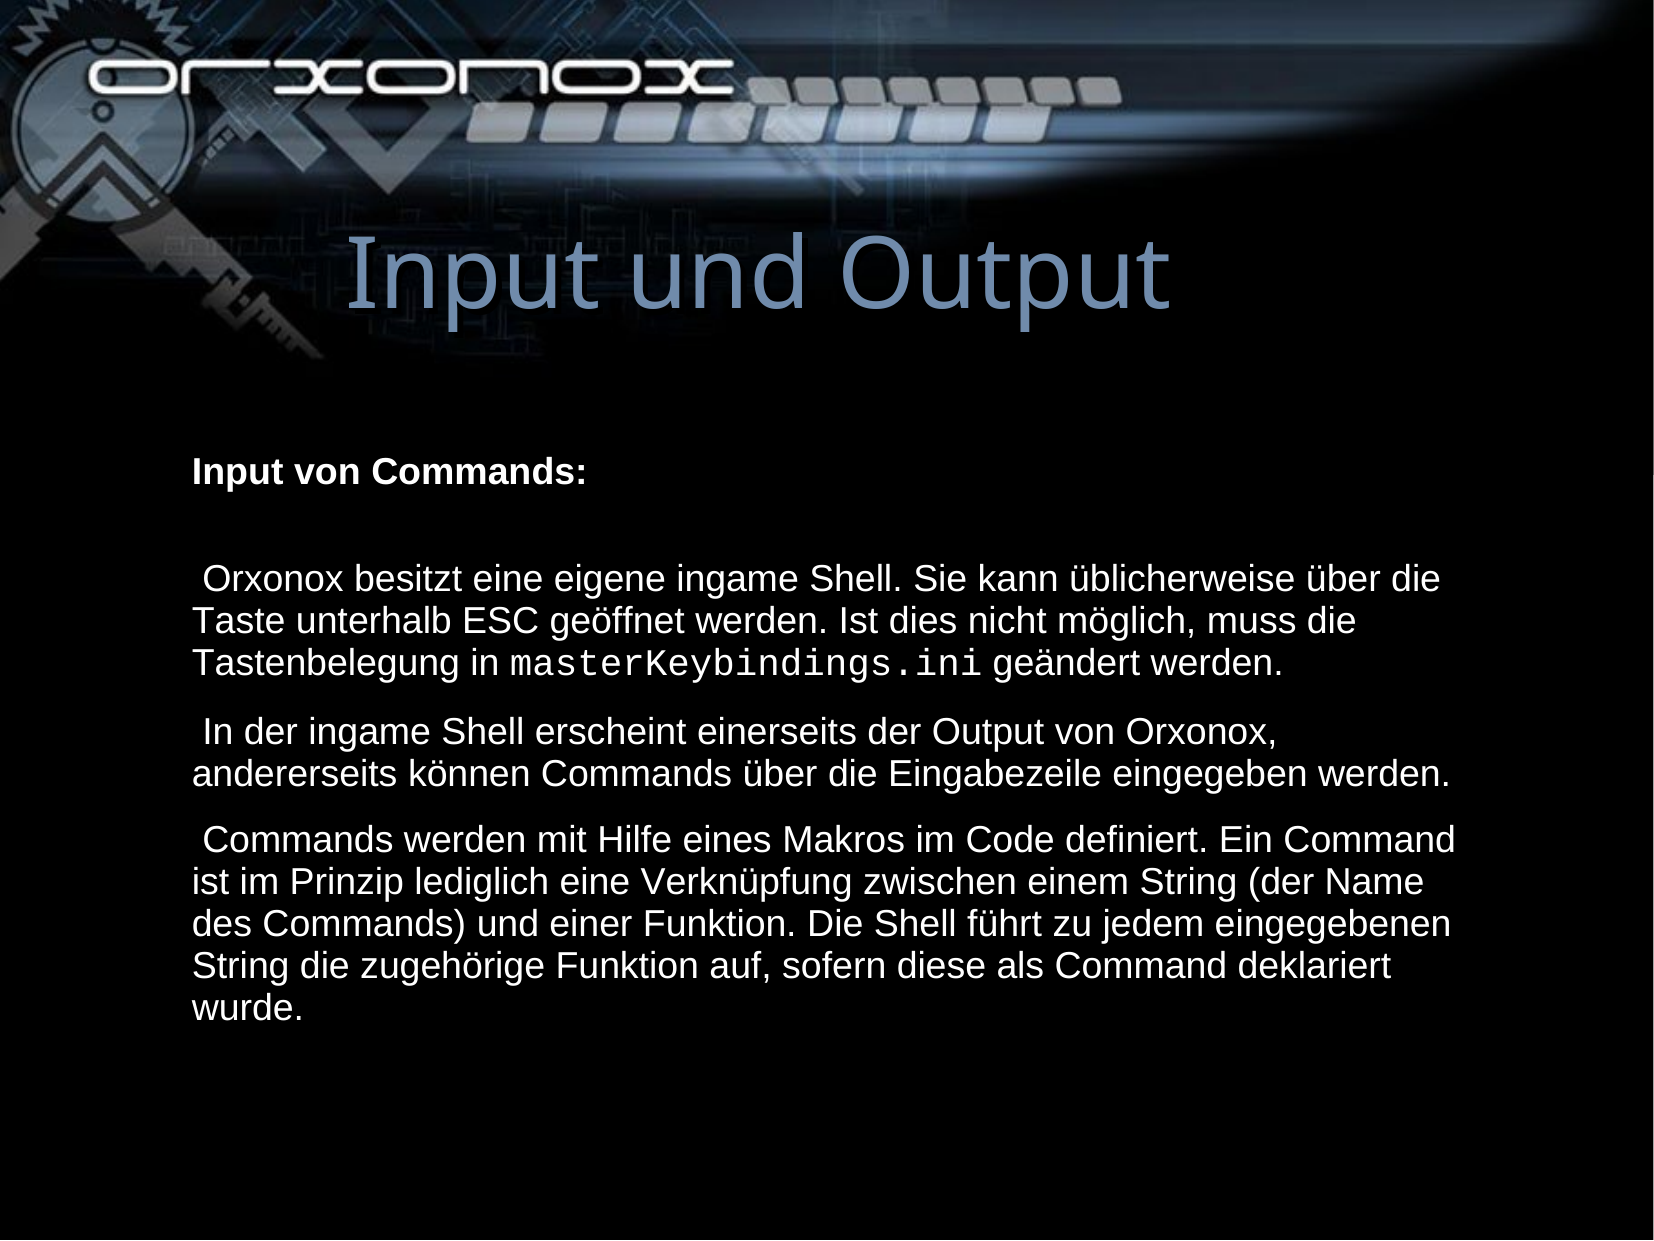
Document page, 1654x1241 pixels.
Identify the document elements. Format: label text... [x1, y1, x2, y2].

text_box Input und Output [330, 194, 1306, 344]
picture [0, 0, 1654, 475]
text_box Input von Commands: Orxonox besitzt eine eigene ingame Shell. Sie kann üblicherweise über die Taste unterhalb ESC geöffnet werden. Ist dies nicht möglich, muss die Tastenbelegung in masterKeybindings.ini geändert werden. In der ingame Shell erscheint einerseits der Output von Orxonox, andererseits können Commands über die Eingabezeile eingegeben werden. Commands werden mit Hilfe eines Makros im Code definiert. Ein Command ist im Prinzip lediglich eine Verknüpfung zwischen einem String (der Name des Commands) und einer Funktion. Die Shell führt zu jedem eingegebenen String die zugehörige Funktion auf, sofern diese als Command deklariert wurde. [177, 442, 1477, 1100]
